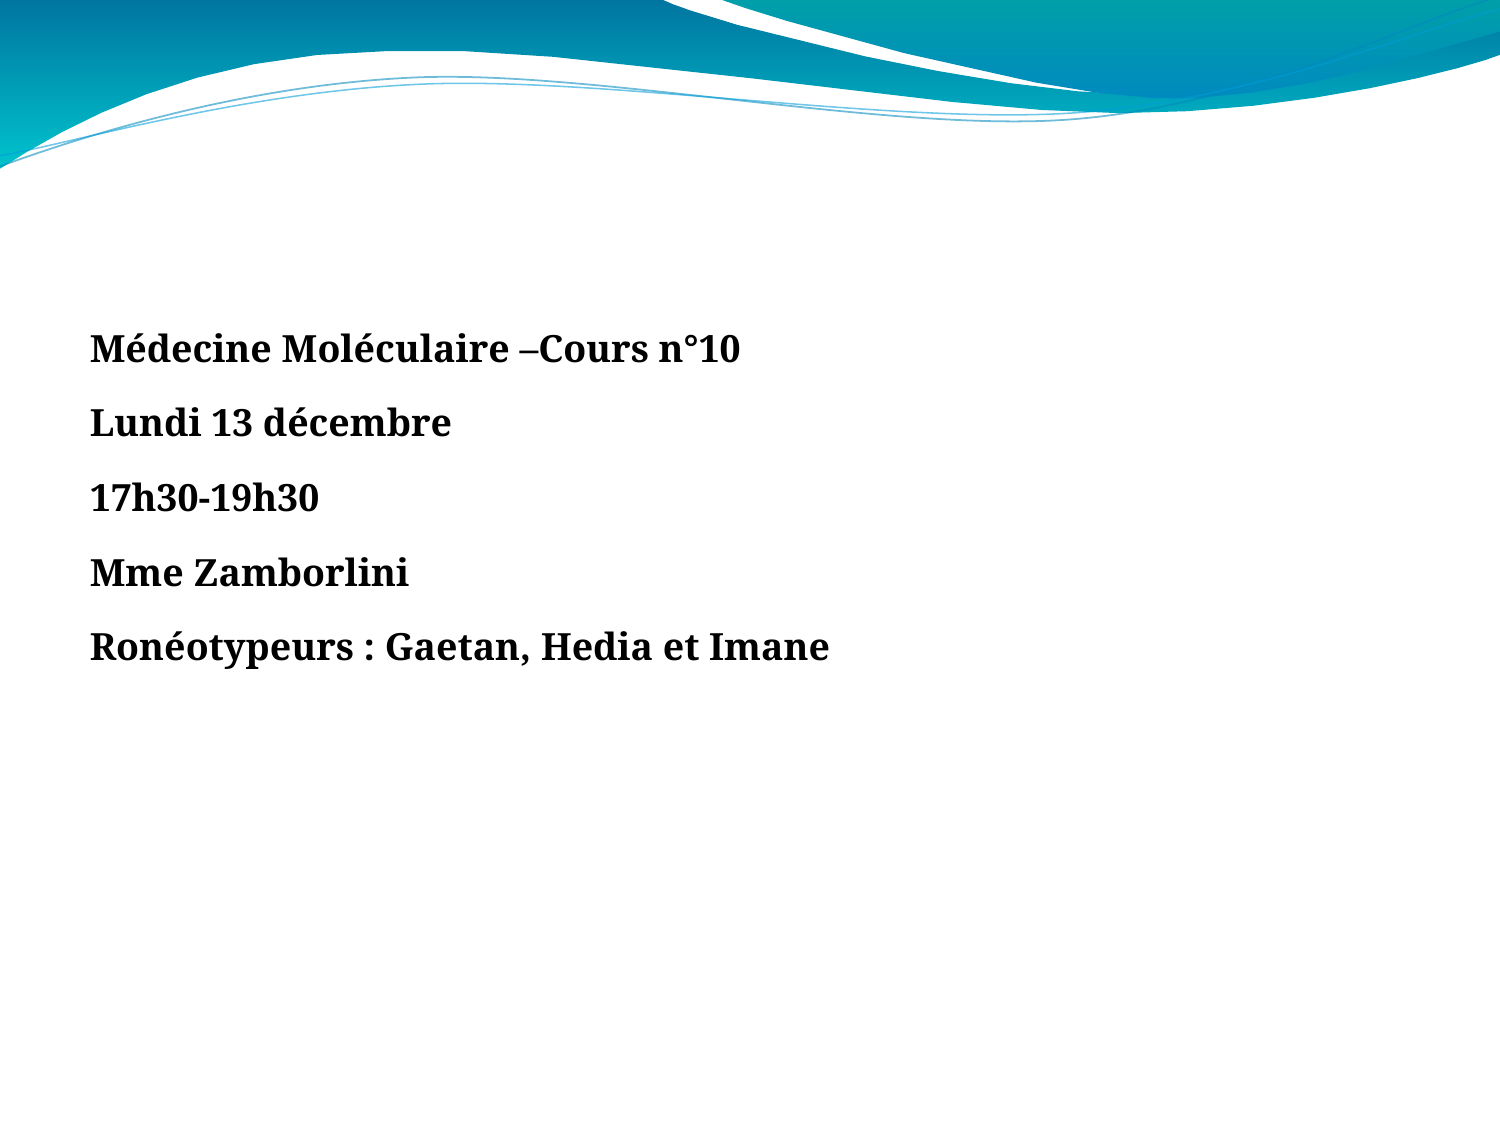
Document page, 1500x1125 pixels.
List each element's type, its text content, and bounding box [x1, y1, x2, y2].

list Médecine Moléculaire –Cours n°10 Lundi 13 décembre 17h30-19h30 Mme Zamborlini Ronéotypeurs : Gaetan, Hedia et Imane GENETIQUE MOLECULAIRE ET CELLULAIRE DES INFECTIONS RETROVIRALES [75, 317, 1425, 1038]
title [75, 115, 1425, 303]
